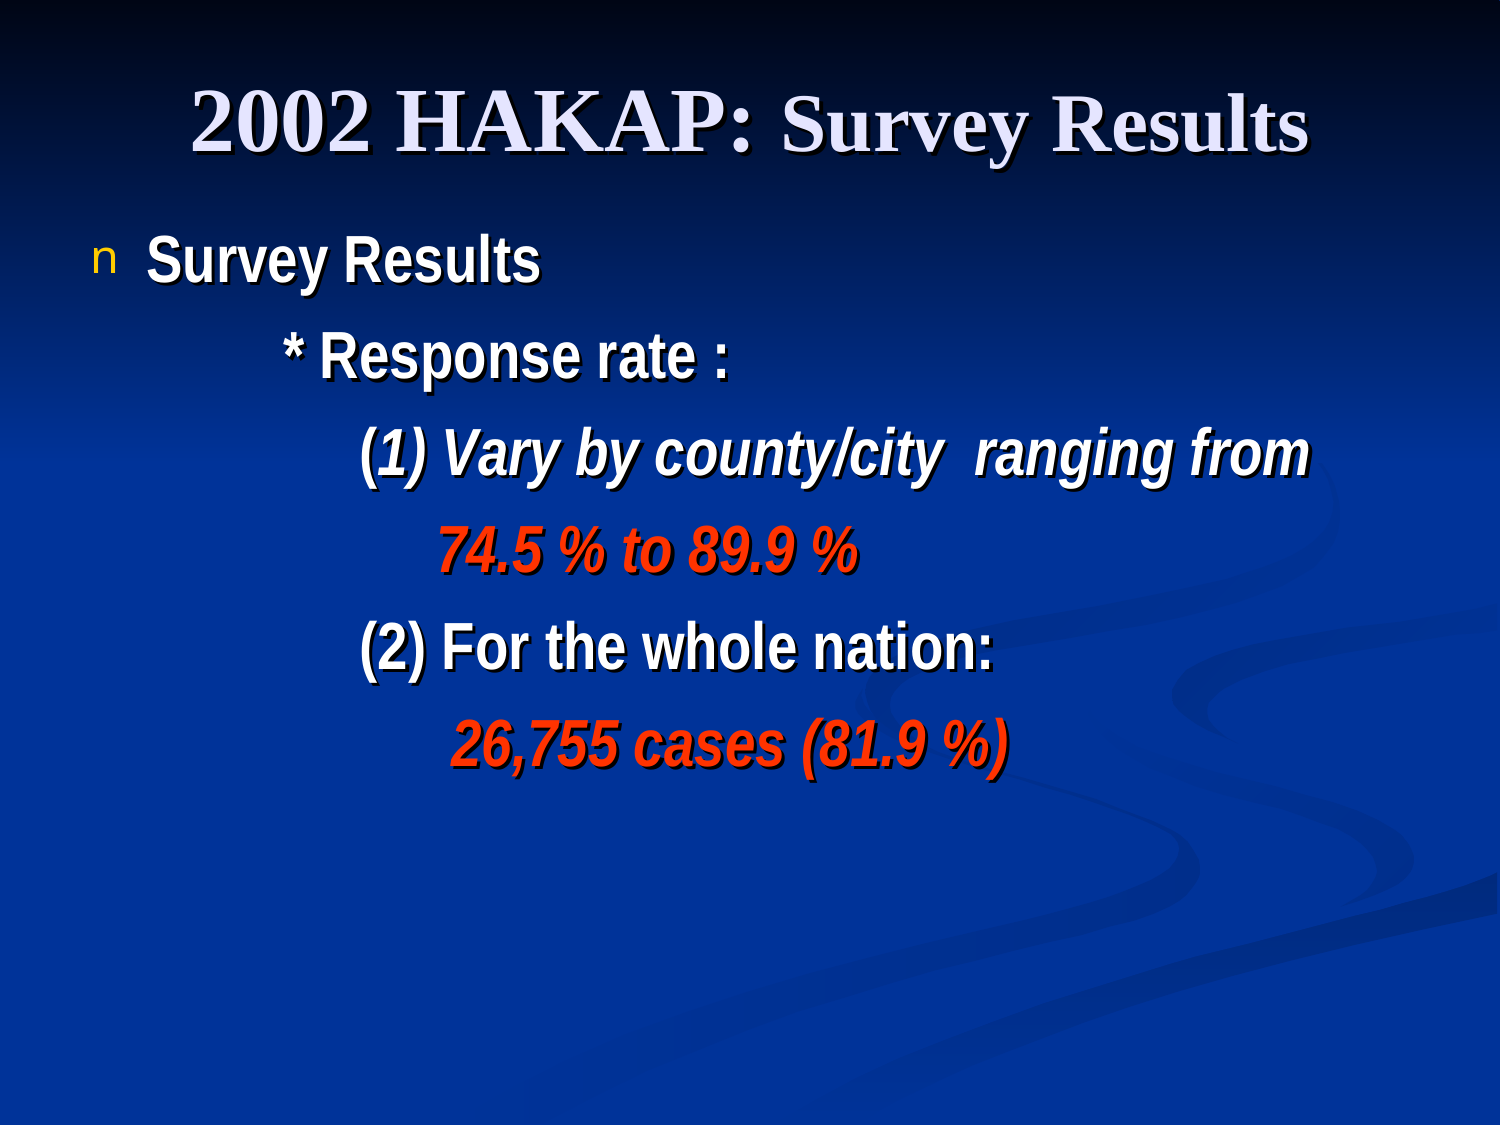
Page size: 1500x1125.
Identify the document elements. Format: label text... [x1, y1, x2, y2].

list Survey Results * Response rate : (1) Vary by county/city ranging from 74.5 % to 89.9 % (2) For the whole nation: 26,755 cases (81.9 %) [75, 208, 1426, 1005]
title 2002 HAKAP: Survey Results [75, 45, 1426, 185]
